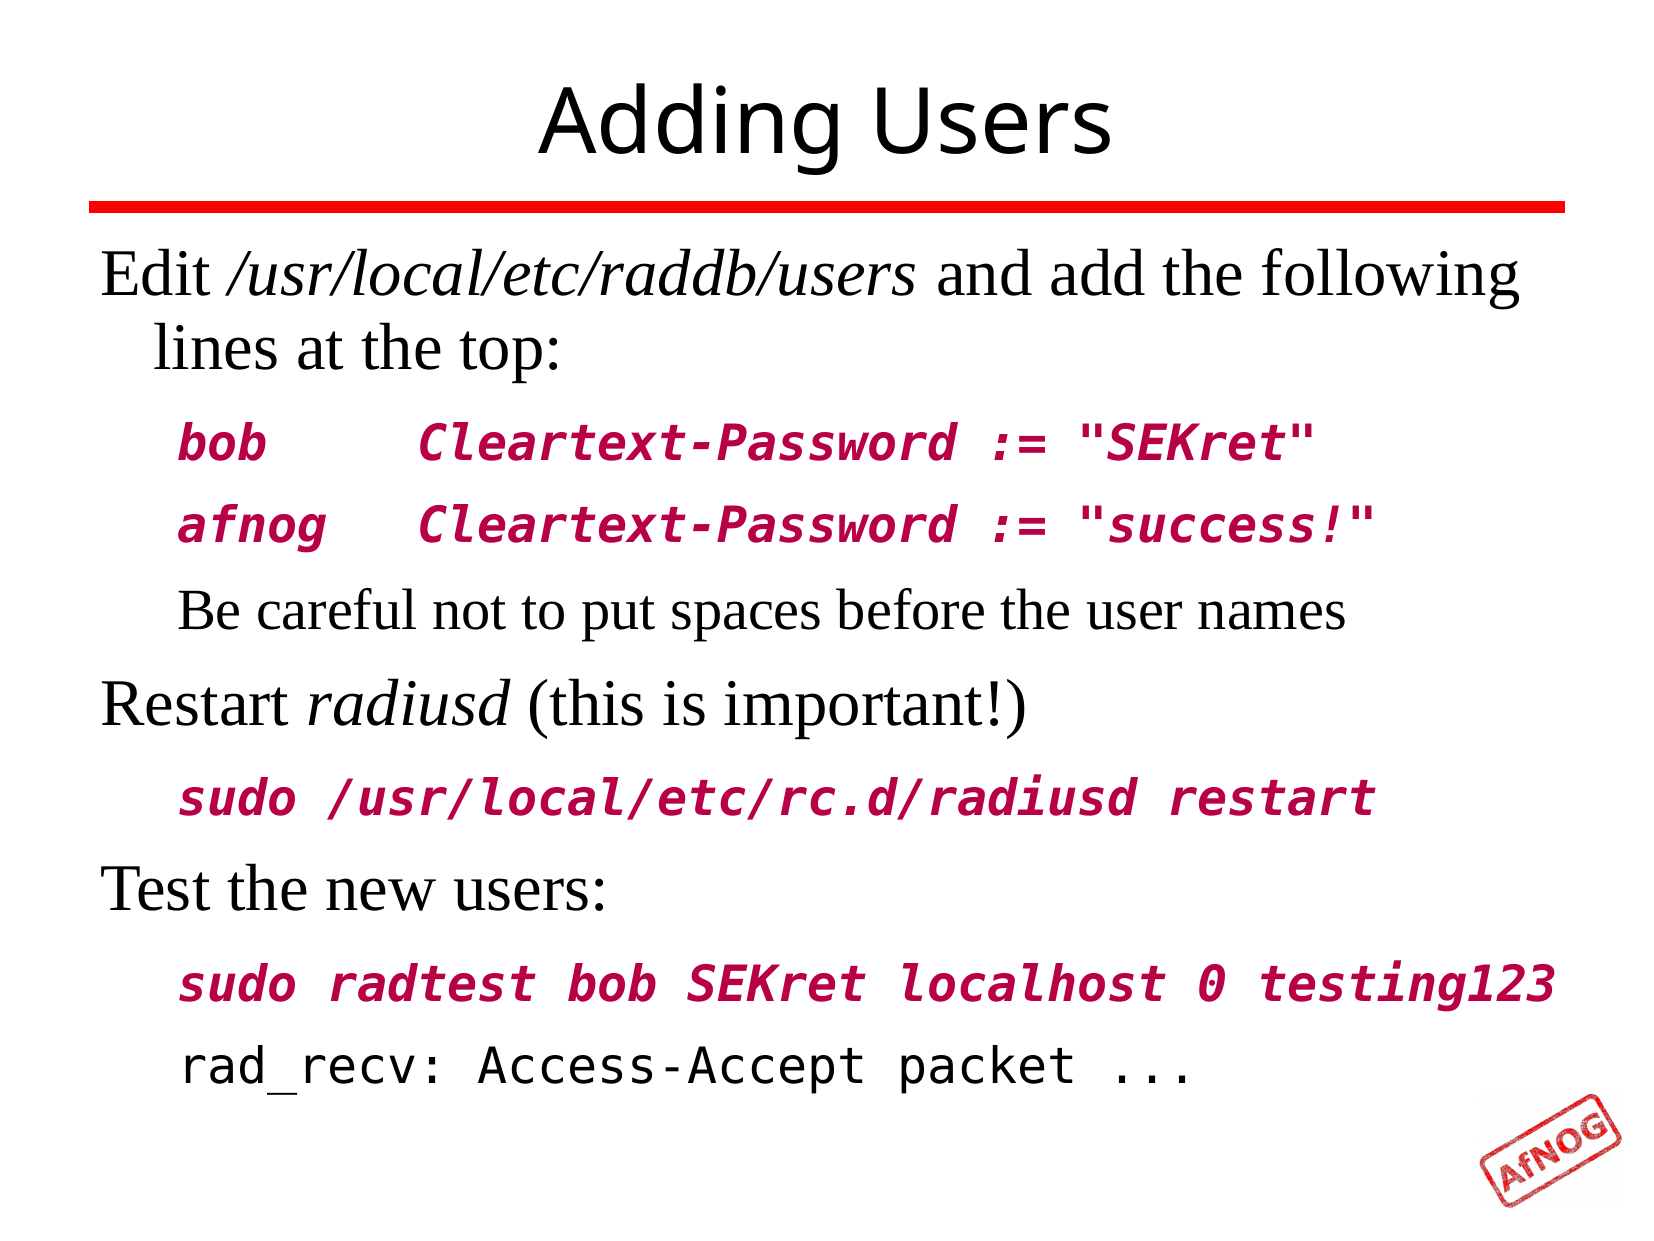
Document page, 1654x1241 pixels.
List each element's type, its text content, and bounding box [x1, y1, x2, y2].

picture [1476, 1090, 1625, 1211]
title Adding Users [88, 29, 1565, 207]
list Edit /usr/local/etc/raddb/users and add the following lines at the top: bob Cleartext-Password := "SEKret" afnog Cleartext-Password := "success!" Be careful not to put spaces before the user names Restart radiusd (this is important!) sudo /usr/local/etc/rc.d/radiusd restart Test the new users: sudo radtest bob SEKret localhost 0 testing123 rad_recv: Access-Accept packet ... [82, 236, 1571, 1154]
